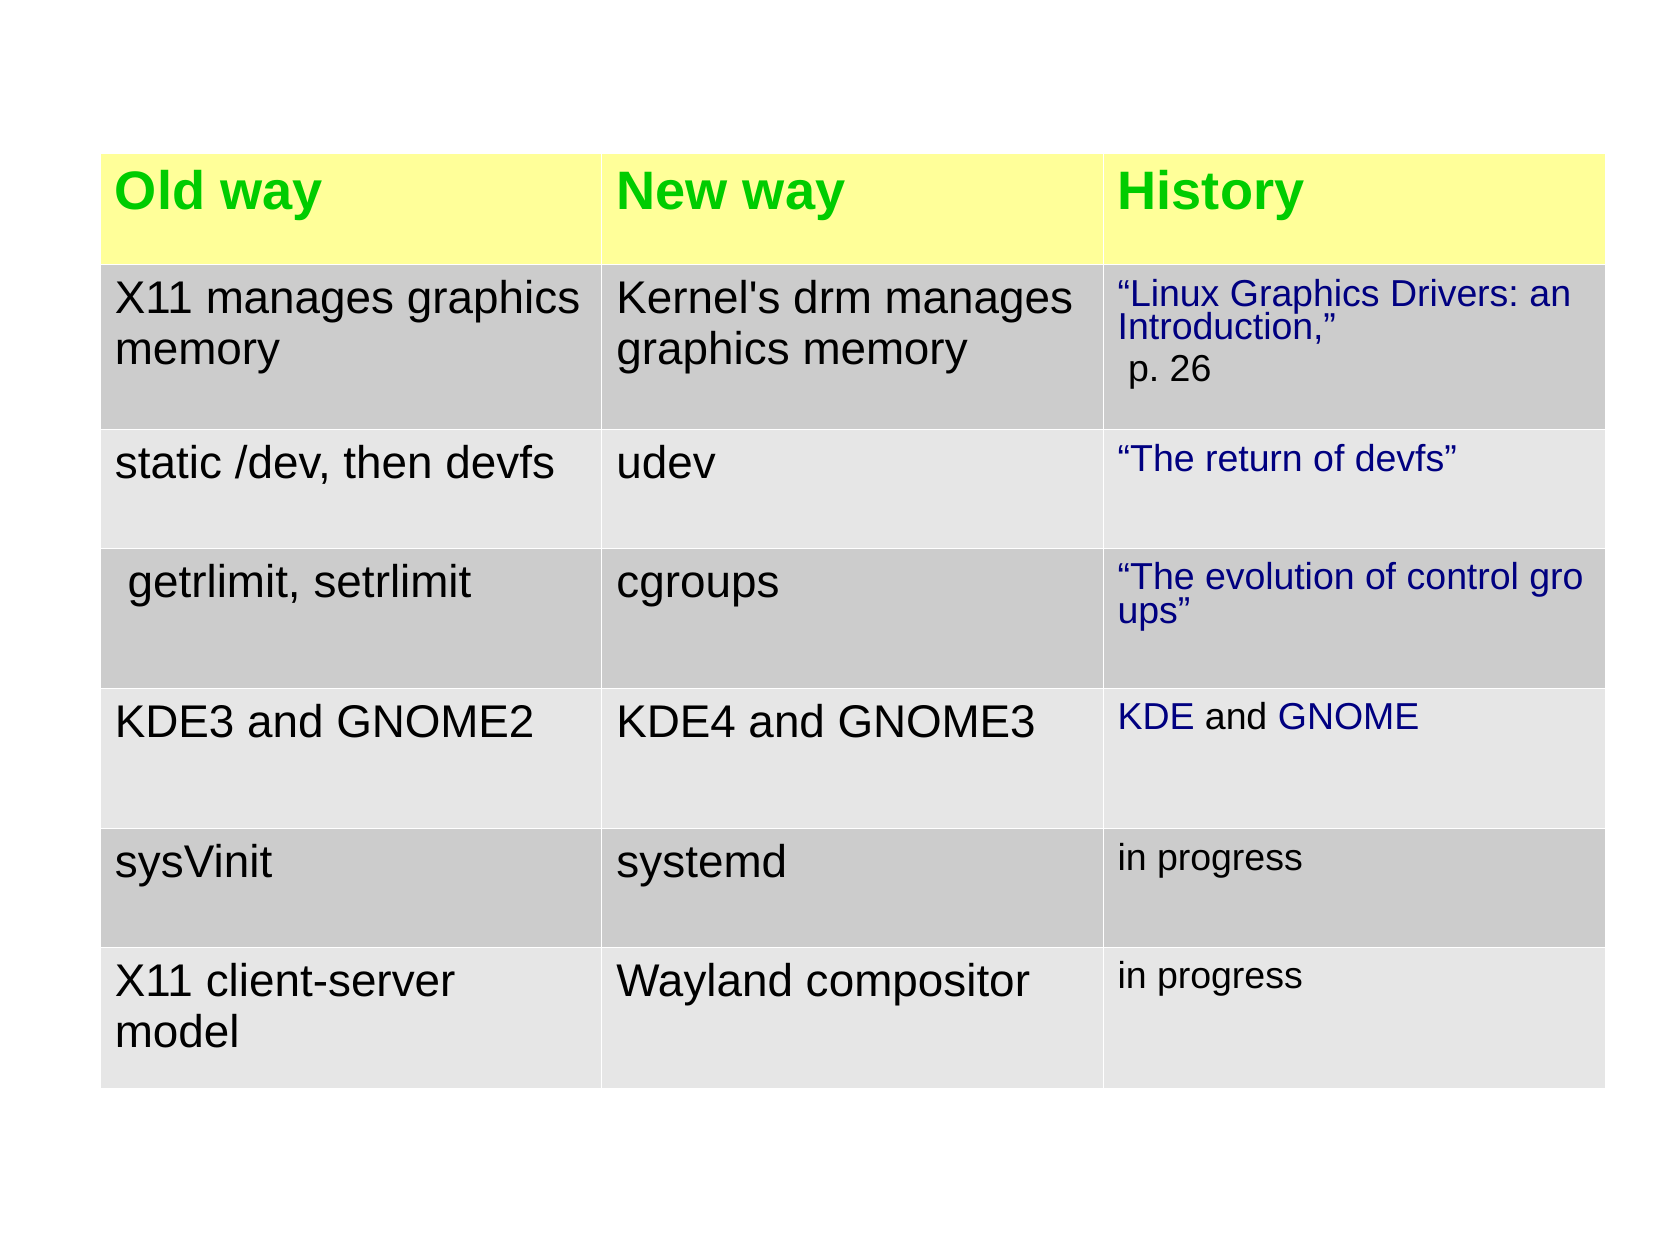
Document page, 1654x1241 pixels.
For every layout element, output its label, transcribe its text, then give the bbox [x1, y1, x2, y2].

table_cell X11 client-server model [101, 948, 601, 1088]
table_cell “The return of devfs” [1104, 430, 1605, 548]
table_cell in progress [1104, 948, 1605, 1088]
table_cell cgroups [602, 549, 1103, 688]
table_cell in progress [1104, 829, 1605, 947]
table_cell getrlimit, setrlimit [101, 549, 601, 688]
table_header Old way [101, 154, 601, 264]
table_cell sysVinit [101, 829, 601, 947]
table_cell Kernel's drm manages graphics memory [602, 265, 1103, 429]
table_cell X11 manages graphics memory [101, 265, 601, 429]
table_cell “Linux Graphics Drivers: an Introduction,” p. 26 [1104, 265, 1605, 429]
table_cell systemd [602, 829, 1103, 947]
table_cell Wayland compositor [602, 948, 1103, 1088]
table_cell KDE3 and GNOME2 [101, 689, 601, 828]
table_cell udev [602, 430, 1103, 548]
table_cell “The evolution of control groups” [1104, 549, 1605, 688]
table_cell KDE4 and GNOME3 [602, 689, 1103, 828]
table_header New way [602, 154, 1103, 264]
table_cell static /dev, then devfs [101, 430, 601, 548]
table_header History [1104, 154, 1605, 264]
table_cell KDE and GNOME [1104, 689, 1605, 828]
